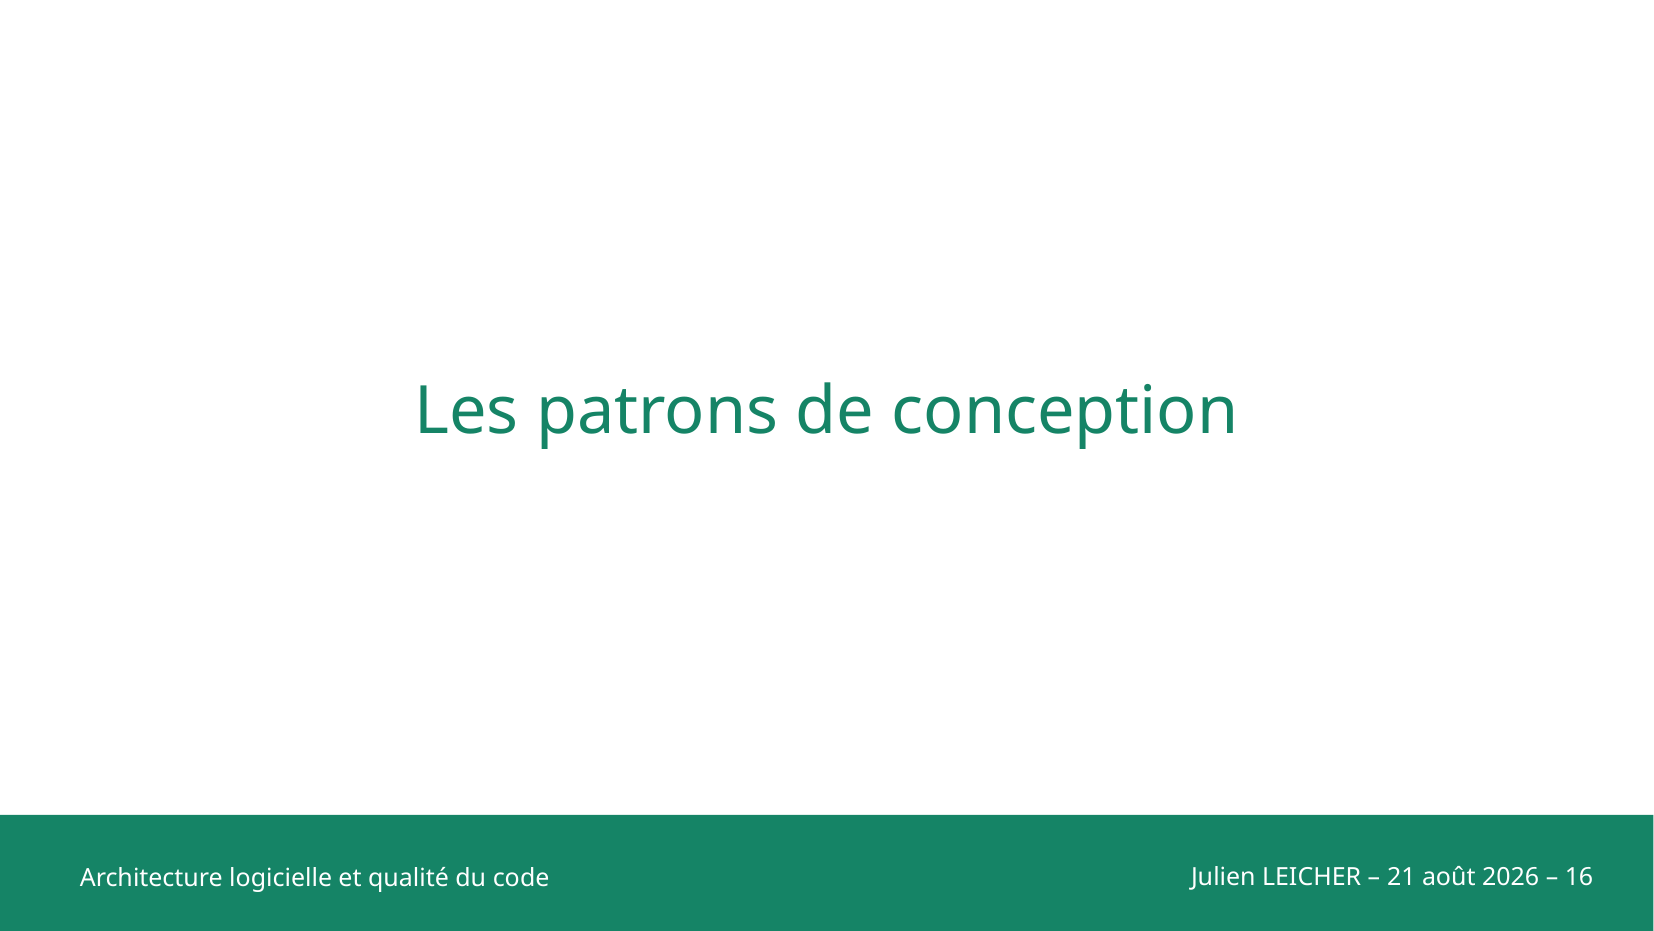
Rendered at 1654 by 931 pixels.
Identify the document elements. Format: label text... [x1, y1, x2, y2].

text_box Julien LEICHER – 4 mars 2022 – <numéro> [0, 814, 1654, 931]
text_box Les patrons de conception [0, 0, 1654, 814]
text_box Architecture logicielle et qualité du code [64, 852, 798, 898]
